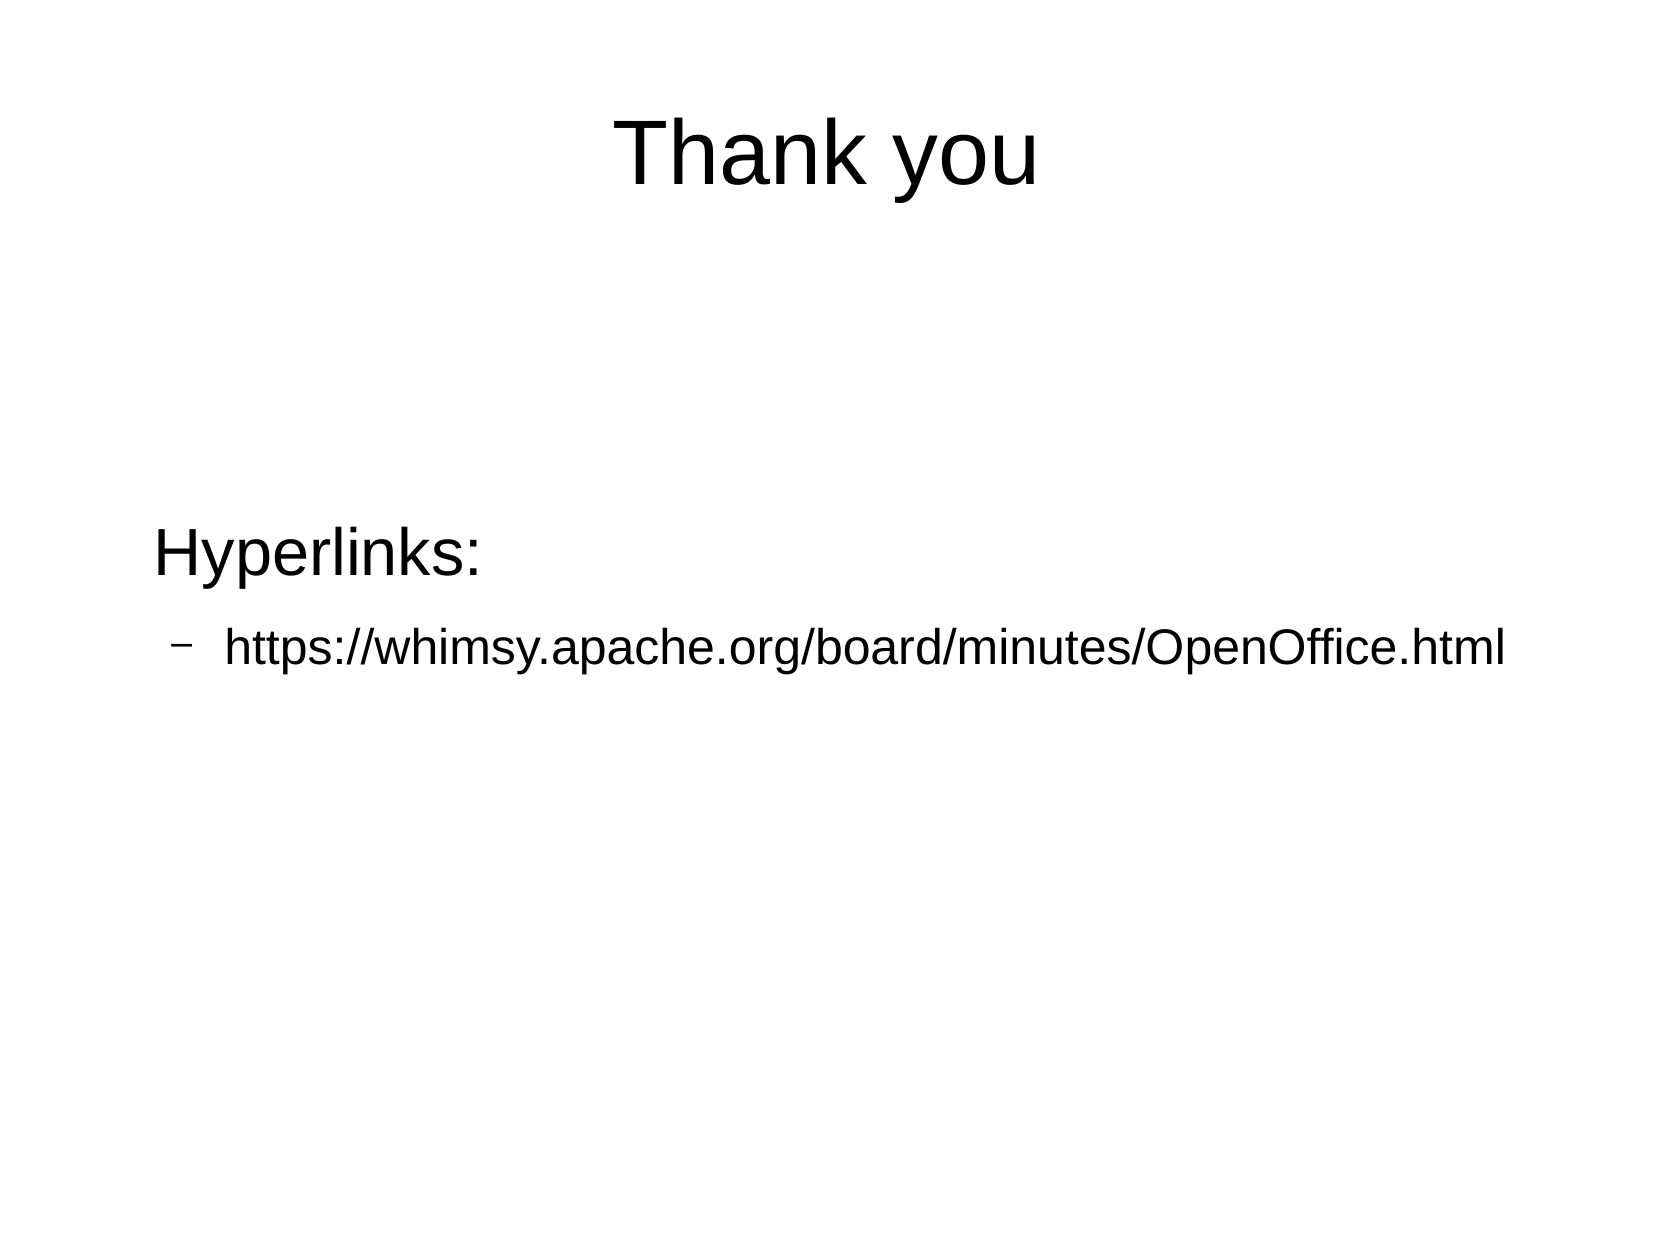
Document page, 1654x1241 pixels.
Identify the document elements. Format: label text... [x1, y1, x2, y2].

list Hyperlinks: https://whimsy.apache.org/board/minutes/OpenOffice.html [82, 514, 1571, 768]
title Thank you [82, 49, 1571, 257]
